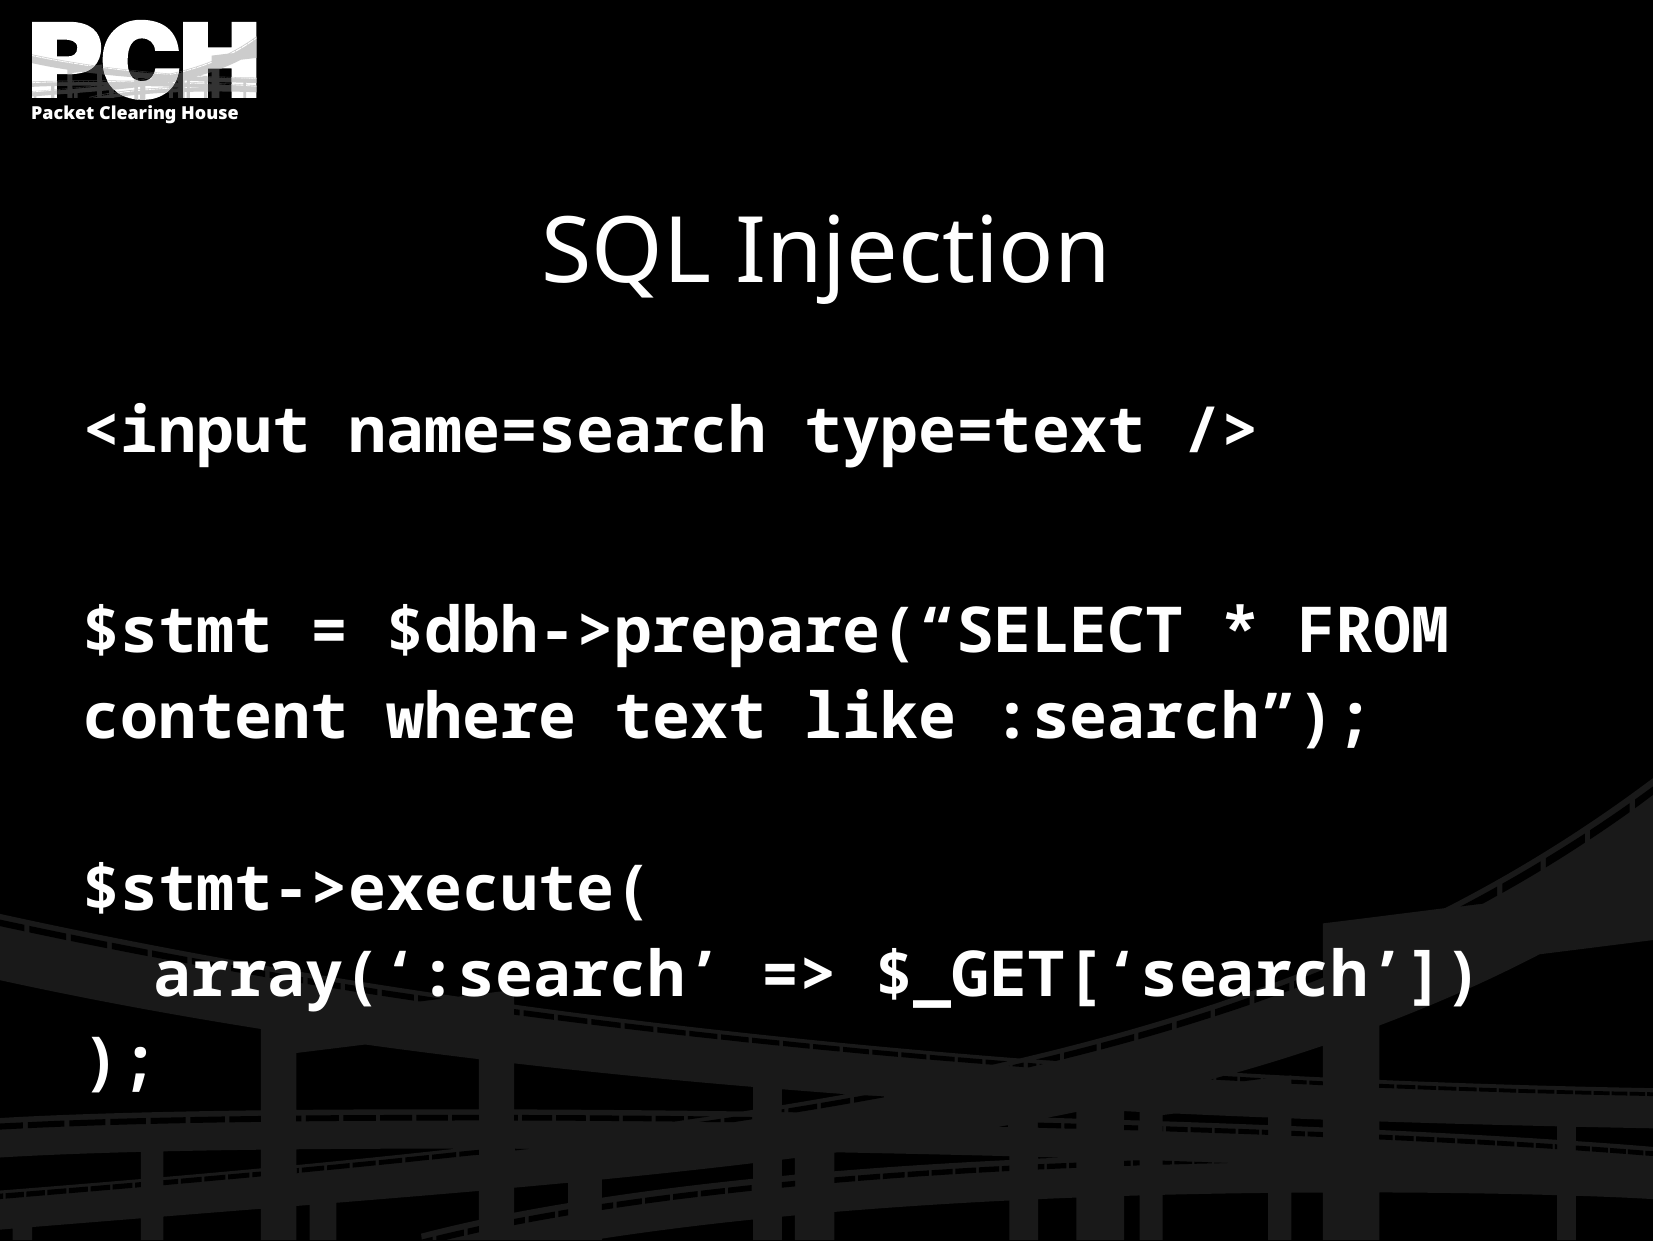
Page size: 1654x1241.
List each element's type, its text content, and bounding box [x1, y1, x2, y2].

list <input name=search type=text /> $stmt = $dbh->prepare(“SELECT * FROM content where text like :search”); $stmt->execute( array(‘:search’ => $_GET[‘search’]) ); [82, 384, 1571, 1105]
title SQL Injection [82, 143, 1571, 352]
